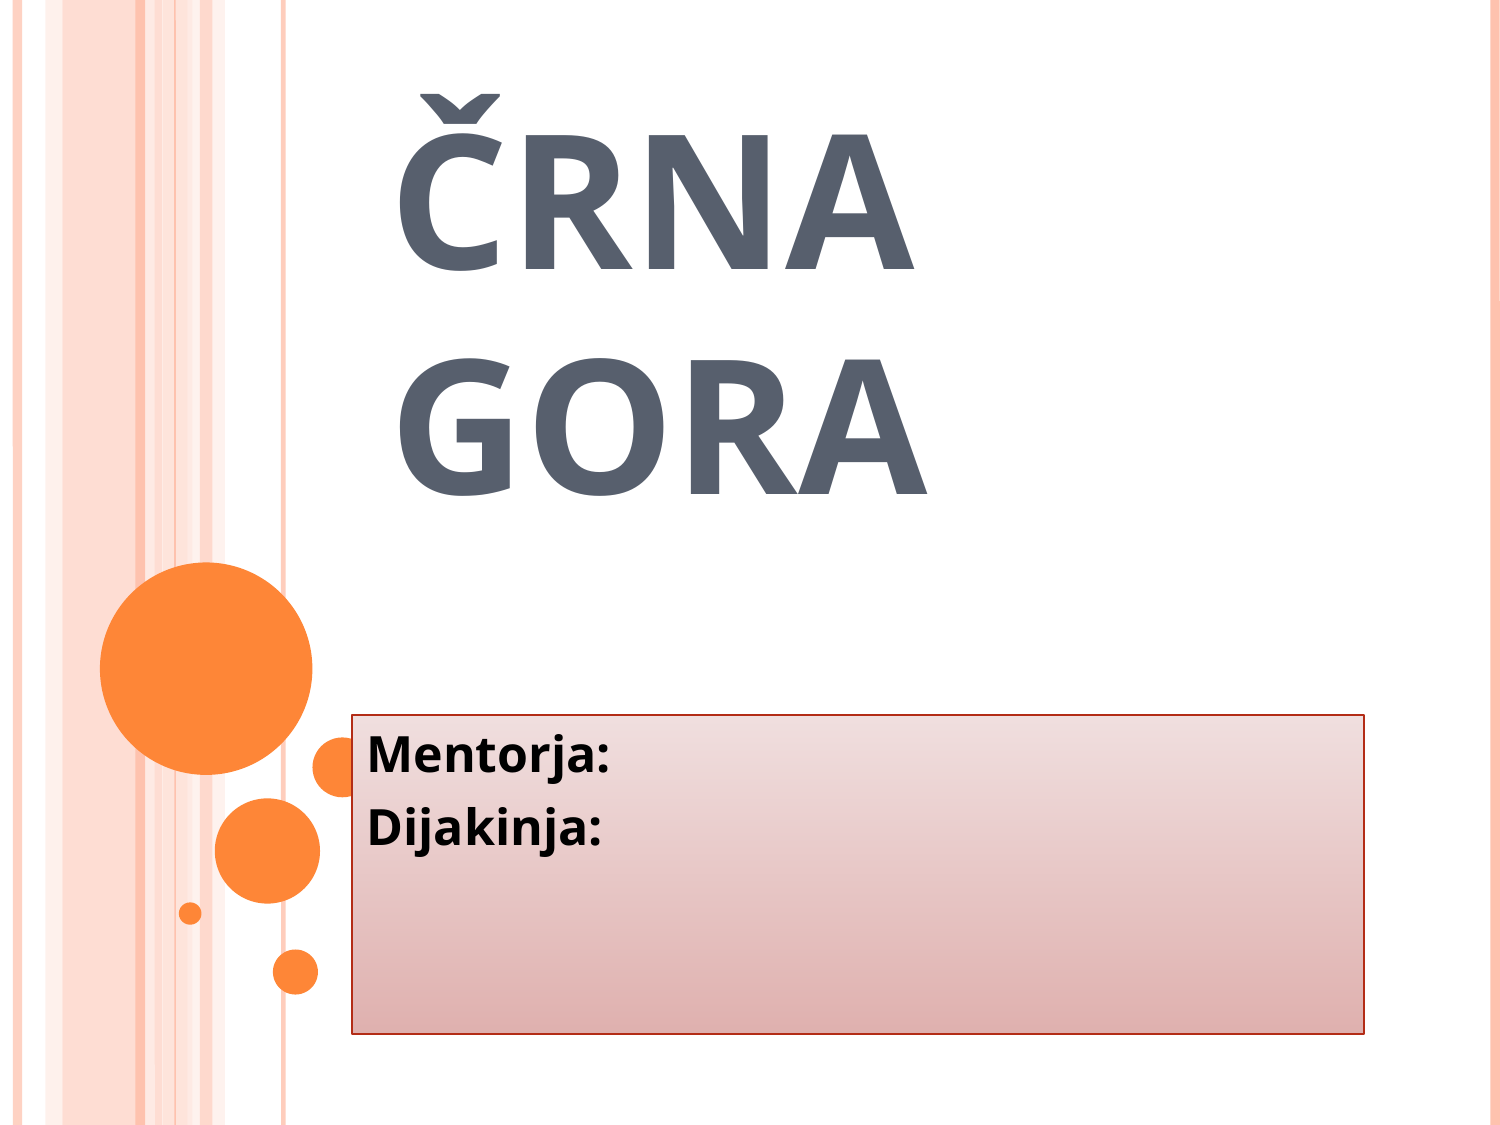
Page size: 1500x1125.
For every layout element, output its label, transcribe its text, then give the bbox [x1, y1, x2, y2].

subtitle Mentorja: Dijakinja: [351, 714, 1364, 1034]
title Črna gora [375, 187, 1388, 539]
